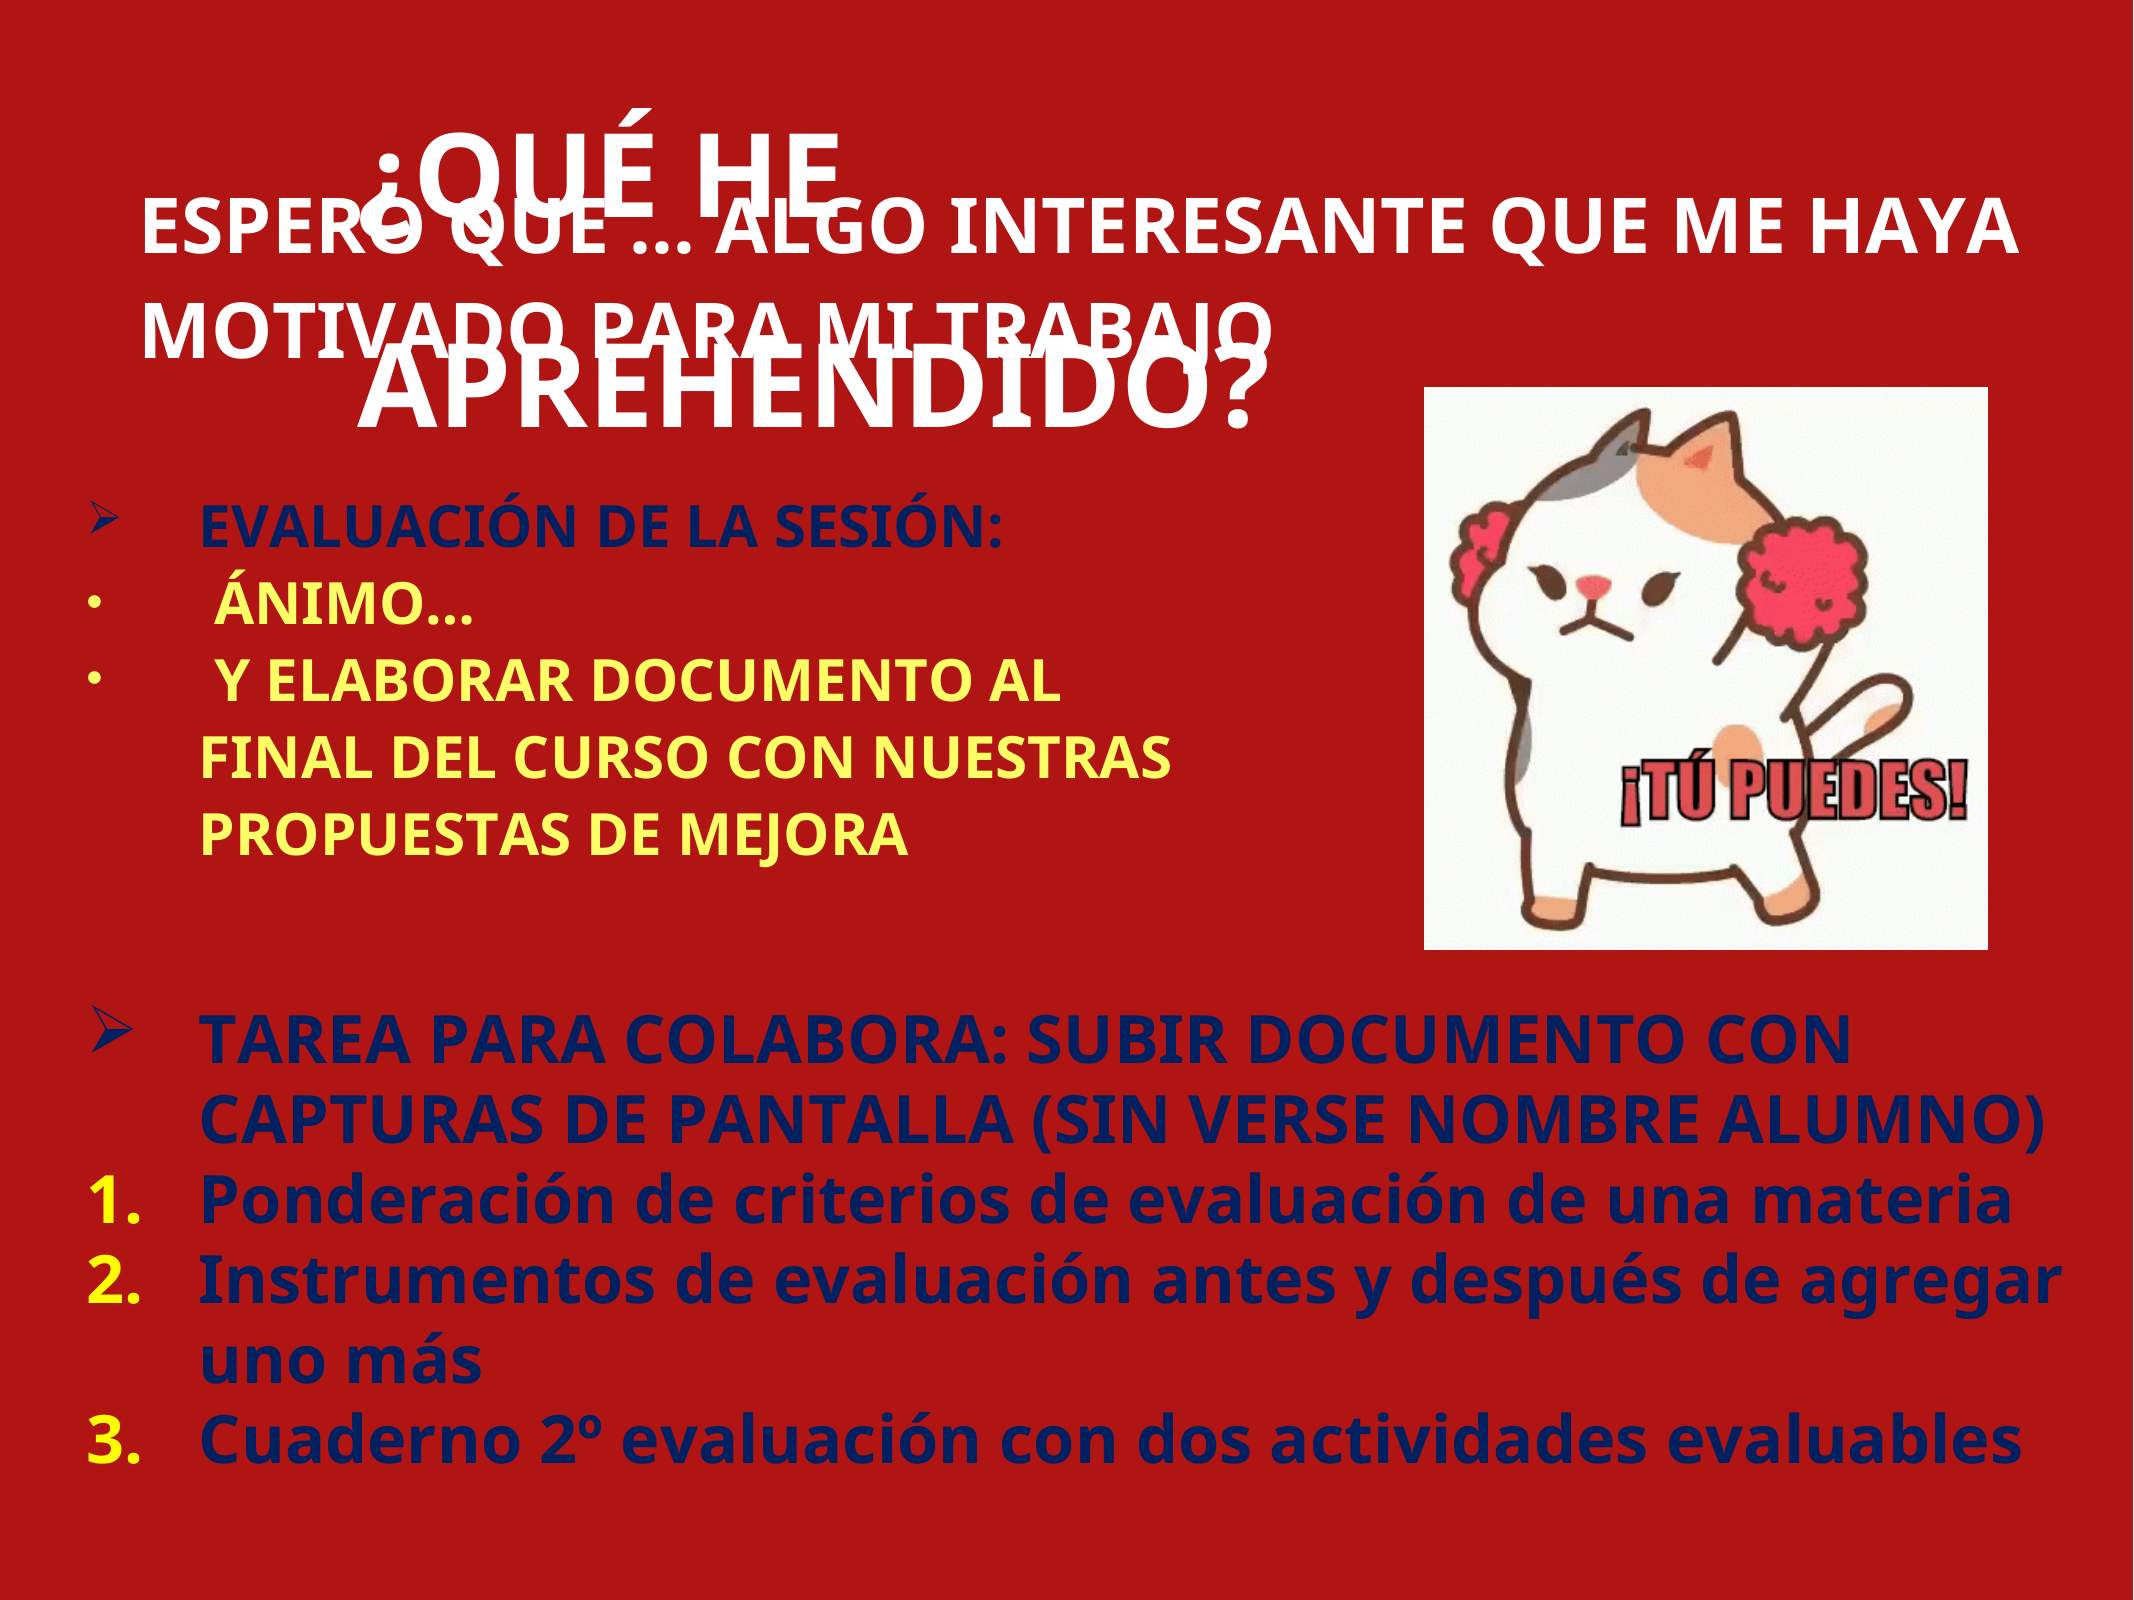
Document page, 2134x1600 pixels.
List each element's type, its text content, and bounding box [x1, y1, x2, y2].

picture [1424, 387, 1988, 951]
text_box ESPERO QUE … ALGO INTERESANTE QUE ME HAYA MOTIVADO PARA MI TRABAJO [123, 155, 2081, 385]
text_box EVALUACIÓN DE LA SESIÓN: ÁNIMO… Y ELABORAR DOCUMENTO AL FINAL DEL CURSO CON NUESTRAS PROPUESTAS DE MEJORA [71, 474, 1250, 864]
list ¿QUÉ HE APREHENDIDO? [342, 22, 1602, 155]
text_box TAREA PARA COLABORA: SUBIR DOCUMENTO CON CAPTURAS DE PANTALLA (SIN VERSE NOMBRE ALUMNO) Ponderación de criterios de evaluación de una materia Instrumentos de evaluación antes y después de agregar uno más Cuaderno 2º evaluación con dos actividades evaluables [71, 989, 2081, 1485]
